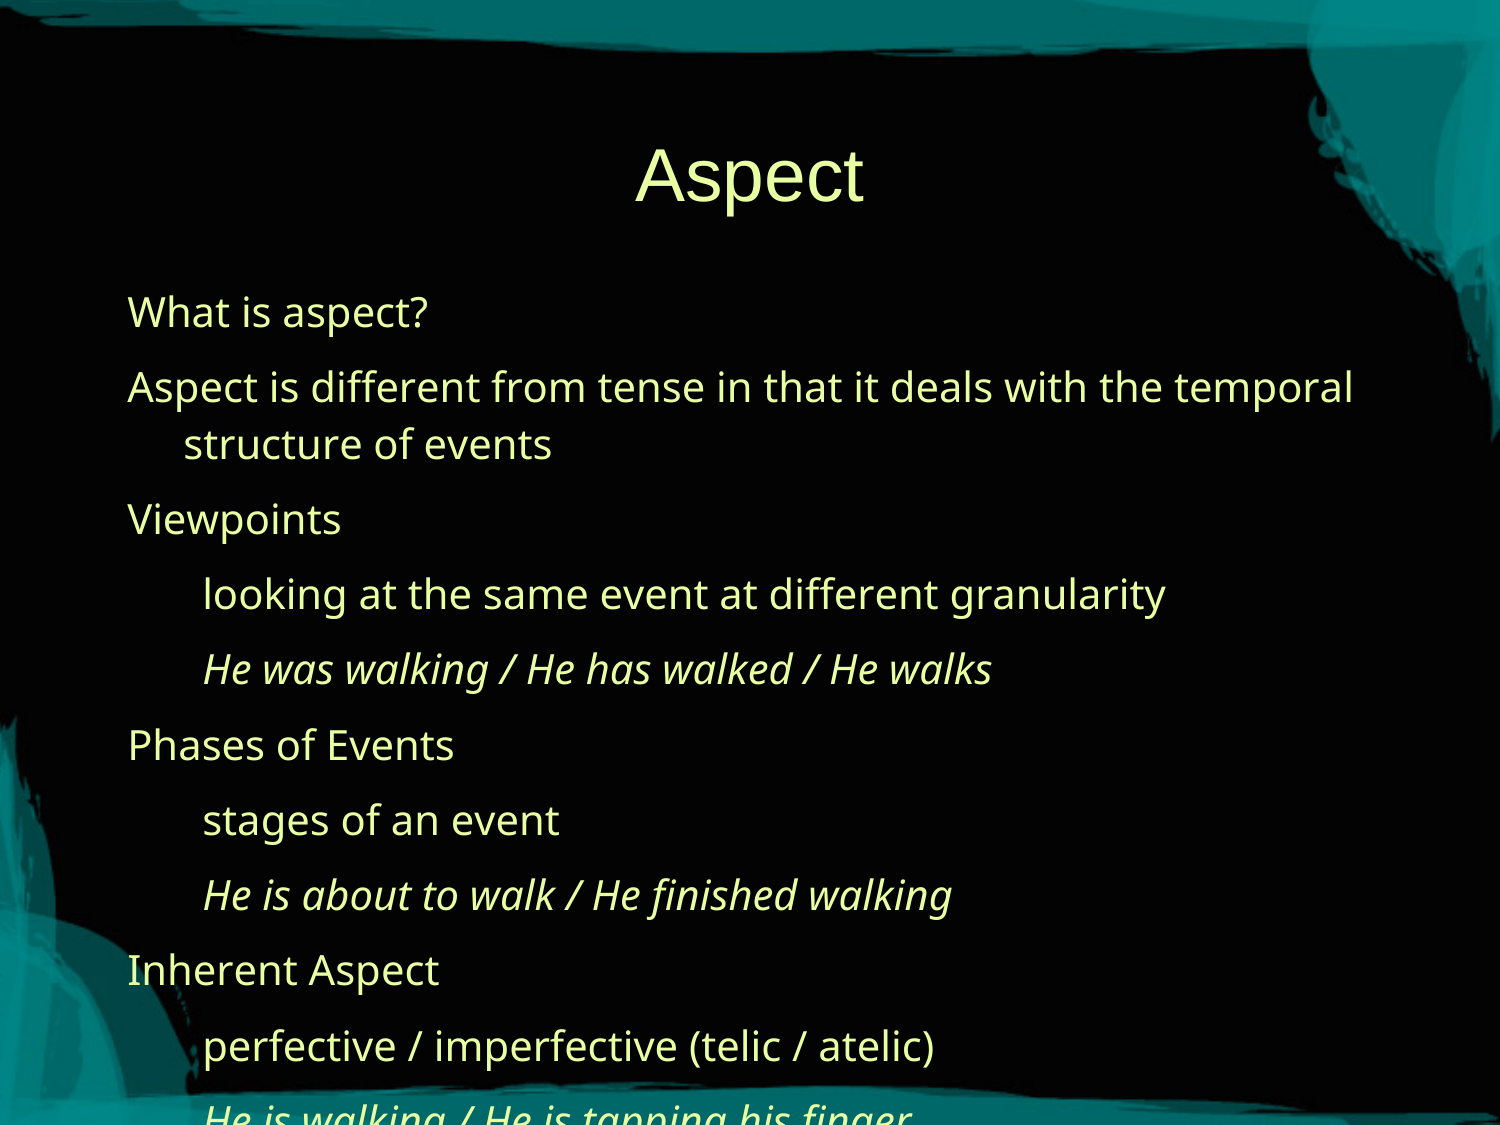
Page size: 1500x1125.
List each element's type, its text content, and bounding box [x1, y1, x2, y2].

picture [518, 1116, 527, 1123]
picture [626, 1116, 637, 1125]
picture [709, 1116, 720, 1125]
picture [601, 1116, 612, 1125]
picture [744, 1116, 755, 1125]
picture [881, 1116, 890, 1123]
picture [832, 1116, 843, 1125]
picture [404, 1116, 415, 1125]
picture [855, 1116, 866, 1125]
picture [650, 1116, 661, 1125]
picture [0, 0, 1500, 1125]
picture [338, 1116, 349, 1125]
title Aspect [112, 87, 1388, 263]
picture [237, 1116, 246, 1123]
picture [428, 1116, 439, 1125]
picture [685, 1116, 696, 1125]
list What is aspect? Aspect is different from tense in that it deals with the temporal structure of events Viewpoints looking at the same event at different granularity He was walking / He has walked / He walks Phases of Events stages of an event He is about to walk / He finished walking Inherent Aspect perfective / imperfective (telic / atelic) He is walking / He is tapping his finger [112, 274, 1425, 1055]
